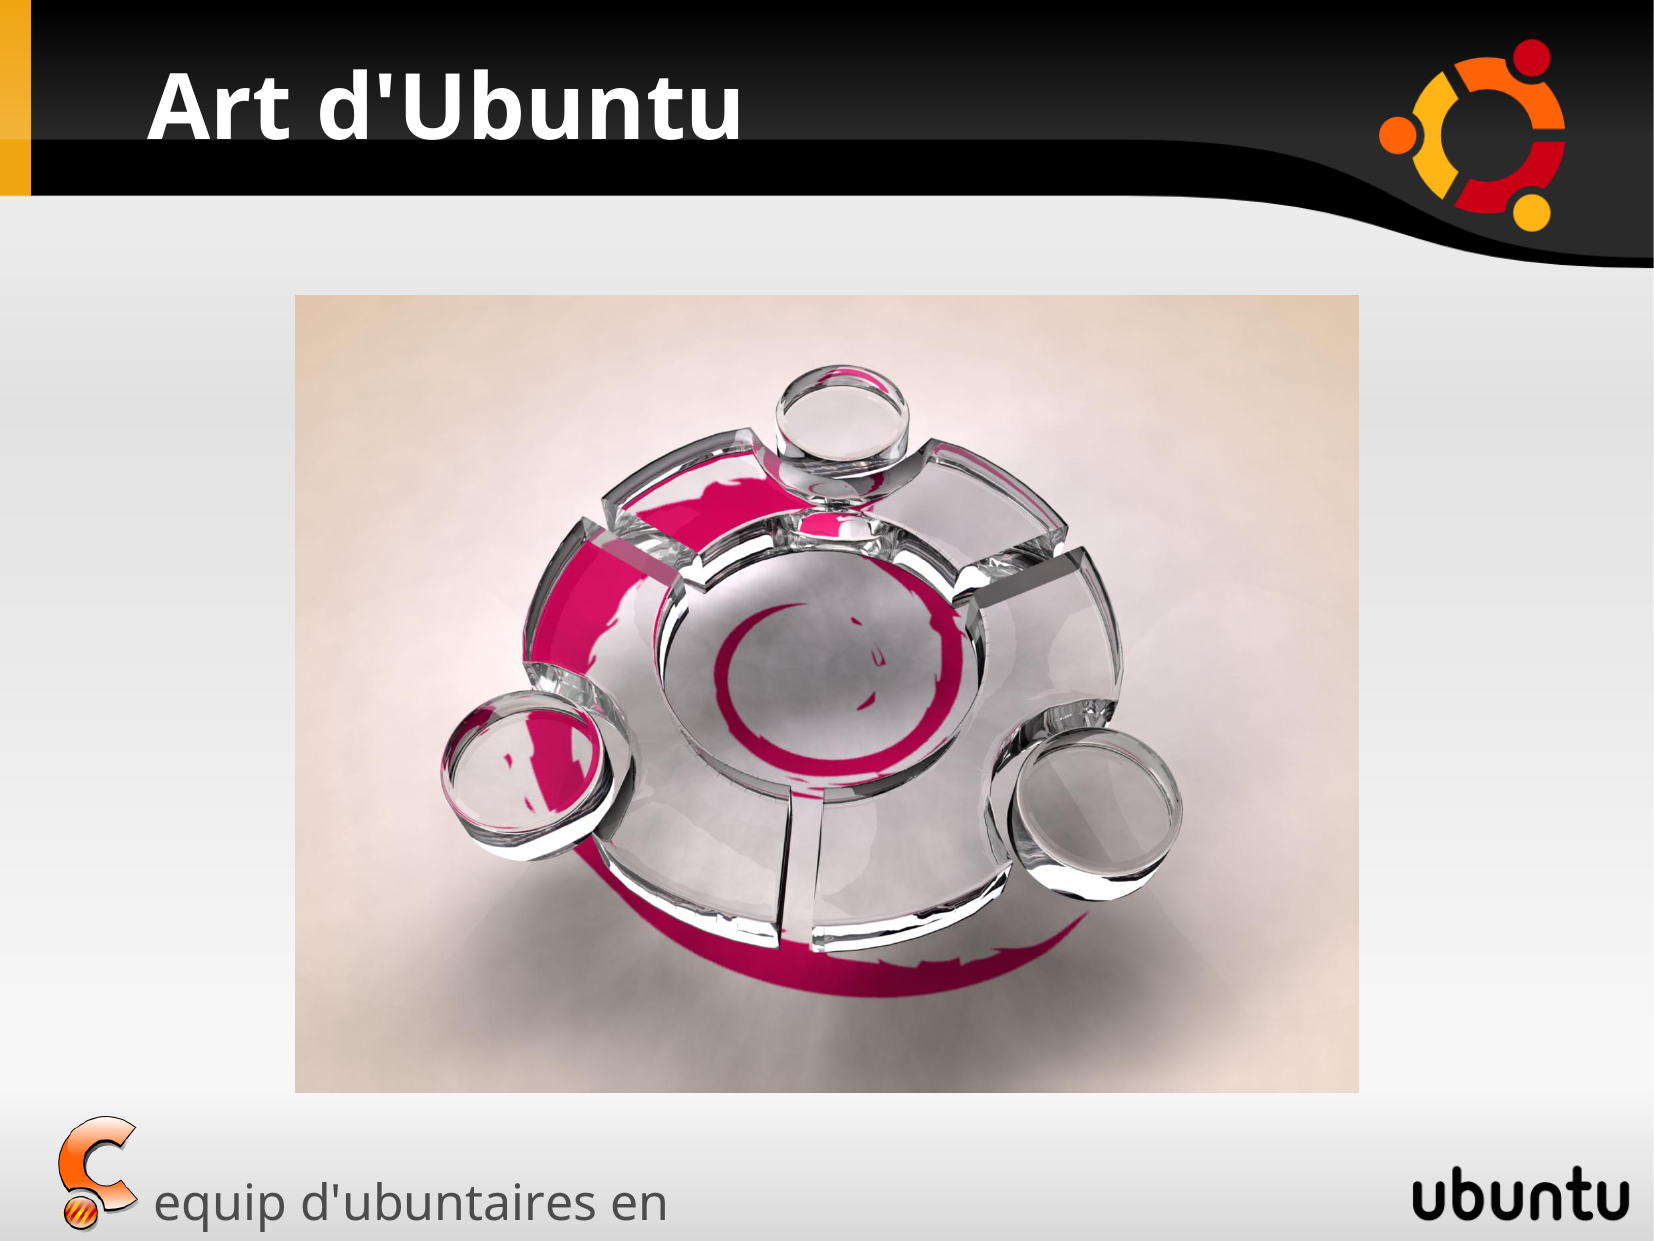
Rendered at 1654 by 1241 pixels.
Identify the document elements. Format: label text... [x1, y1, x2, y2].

title Art d'Ubuntu [0, 0, 1359, 208]
picture [0, 0, 1654, 1241]
